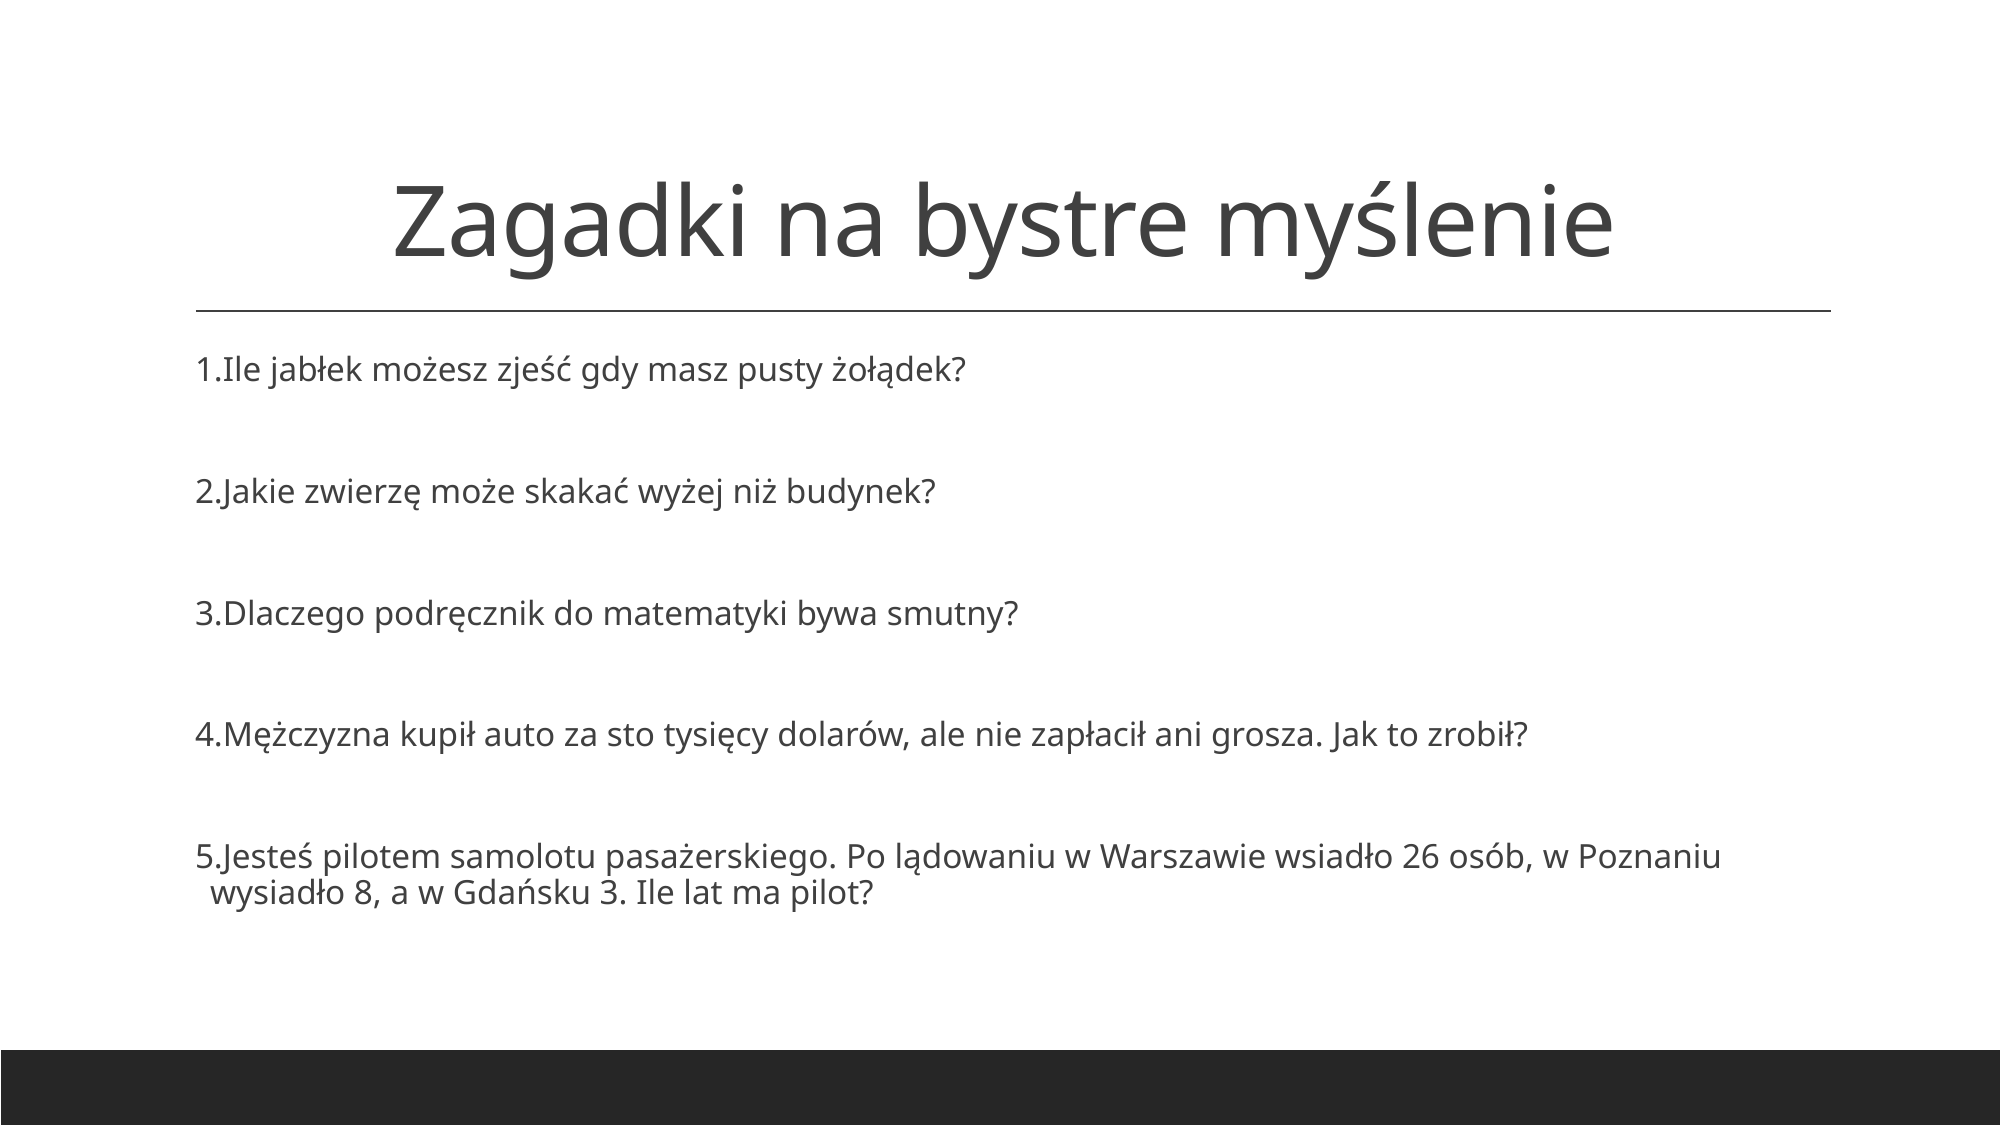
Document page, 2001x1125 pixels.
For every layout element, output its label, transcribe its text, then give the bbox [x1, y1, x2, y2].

list 1.Ile jabłek możesz zjeść gdy masz pusty żołądek? 2.Jakie zwierzę może skakać wyżej niż budynek? 3.Dlaczego podręcznik do matematyki bywa smutny? 4.Mężczyzna kupił auto za sto tysięcy dolarów, ale nie zapłacił ani grosza. Jak to zrobił? 5.Jesteś pilotem samolotu pasażerskiego. Po lądowaniu w Warszawie wsiadło 26 osób, w Poznaniu wysiadło 8, a w Gdańsku 3. Ile lat ma pilot? [180, 345, 1831, 963]
title Zagadki na bystre myślenie [180, 47, 1831, 286]
